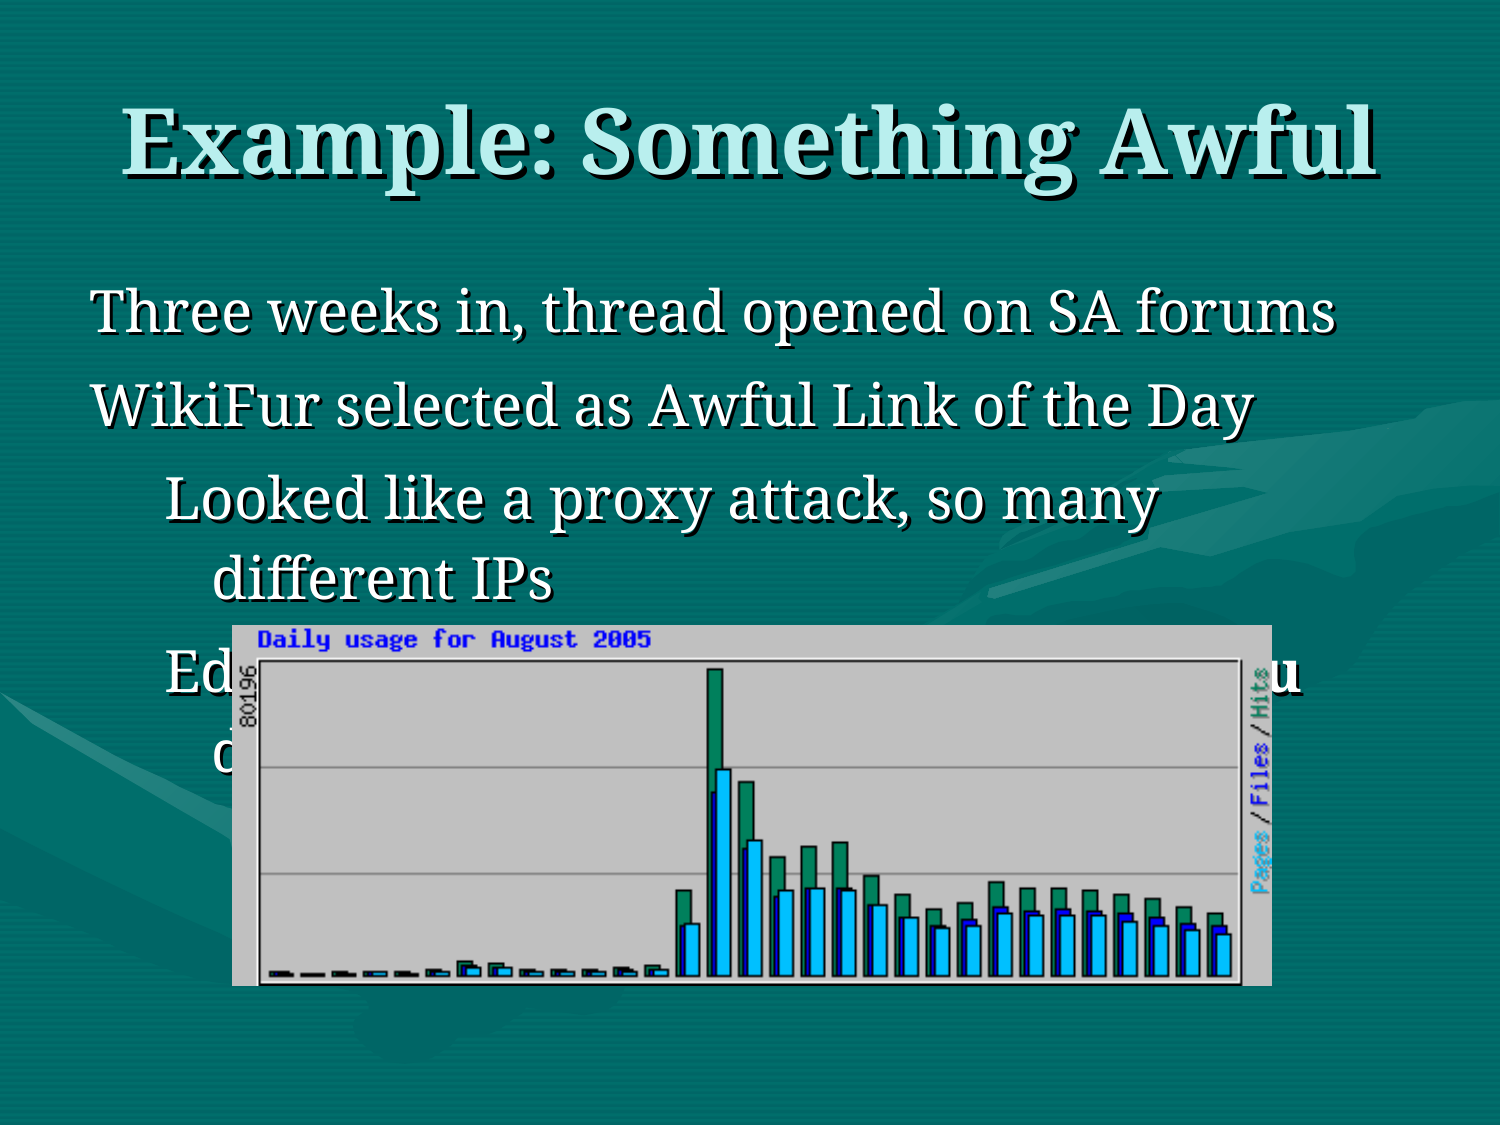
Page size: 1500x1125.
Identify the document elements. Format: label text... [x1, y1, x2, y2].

title Example: Something Awful [75, 45, 1426, 233]
picture [0, 0, 1500, 1125]
list Three weeks in, thread opened on SA forums WikiFur selected as Awful Link of the Day Looked like a proxy attack, so many different IPs Edits every 45 seconds – what would you do? [75, 262, 1426, 610]
